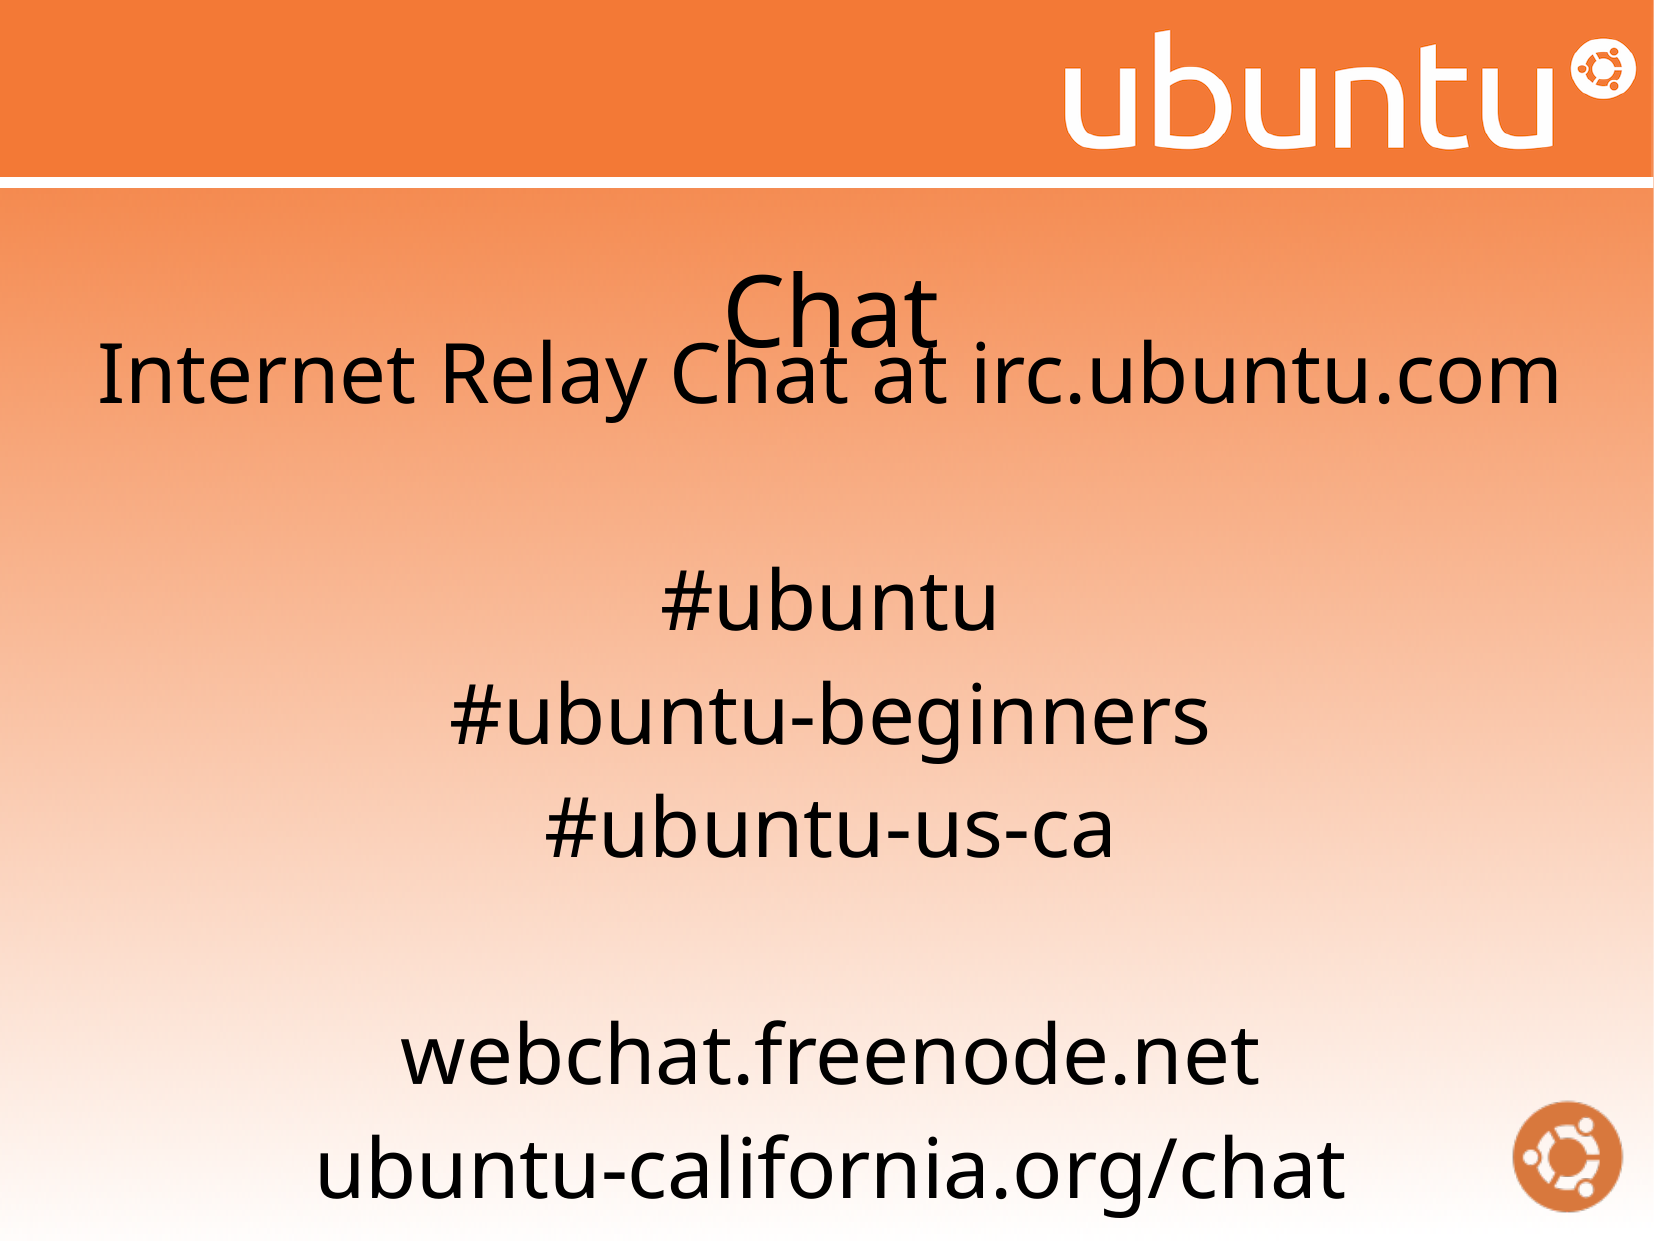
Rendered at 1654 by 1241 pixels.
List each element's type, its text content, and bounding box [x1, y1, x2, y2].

subtitle Internet Relay Chat at irc.ubuntu.com #ubuntu #ubuntu-beginners #ubuntu-us-ca webchat.freenode.net ubuntu-california.org/chat [86, 332, 1576, 1206]
title Chat [86, 205, 1576, 332]
picture [0, 0, 1654, 1241]
